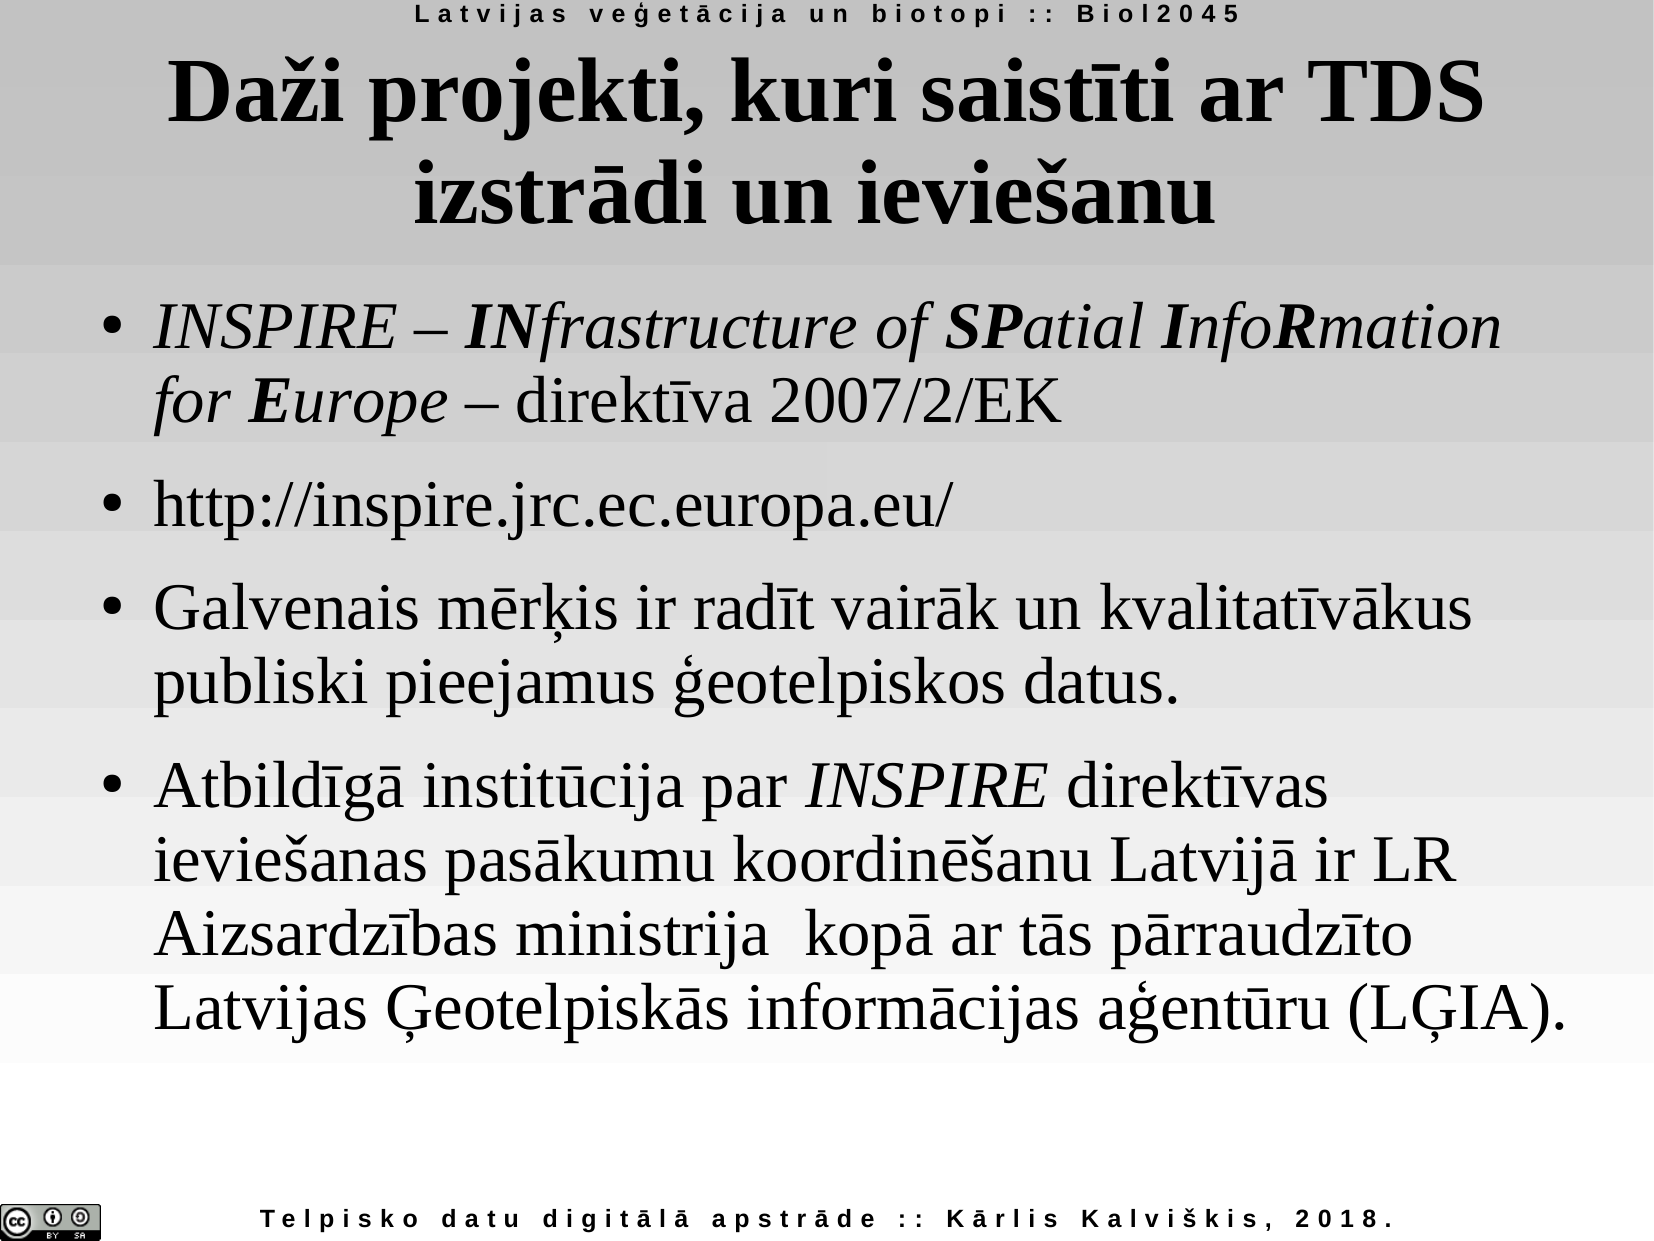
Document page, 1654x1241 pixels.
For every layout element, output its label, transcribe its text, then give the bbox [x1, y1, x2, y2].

list INSPIRE – INfrastructure of SPatial InfoRmation for Europe – direktīva 2007/2/EK http://inspire.jrc.ec.europa.eu/ Galvenais mērķis ir radīt vairāk un kvalitatīvākus publiski pieejamus ģeotelpiskos datus. Atbildīgā institūcija par INSPIRE direktīvas ieviešanas pasākumu koordinēšanu Latvijā ir LR Aizsardzības ministrija kopā ar tās pārraudzīto Latvijas Ģeotelpiskās informācijas aģentūru (LĢIA). [82, 289, 1571, 1113]
picture [0, 0, 1654, 1241]
title Daži projekti, kuri saistīti ar TDS izstrādi un ieviešanu [59, 37, 1596, 246]
